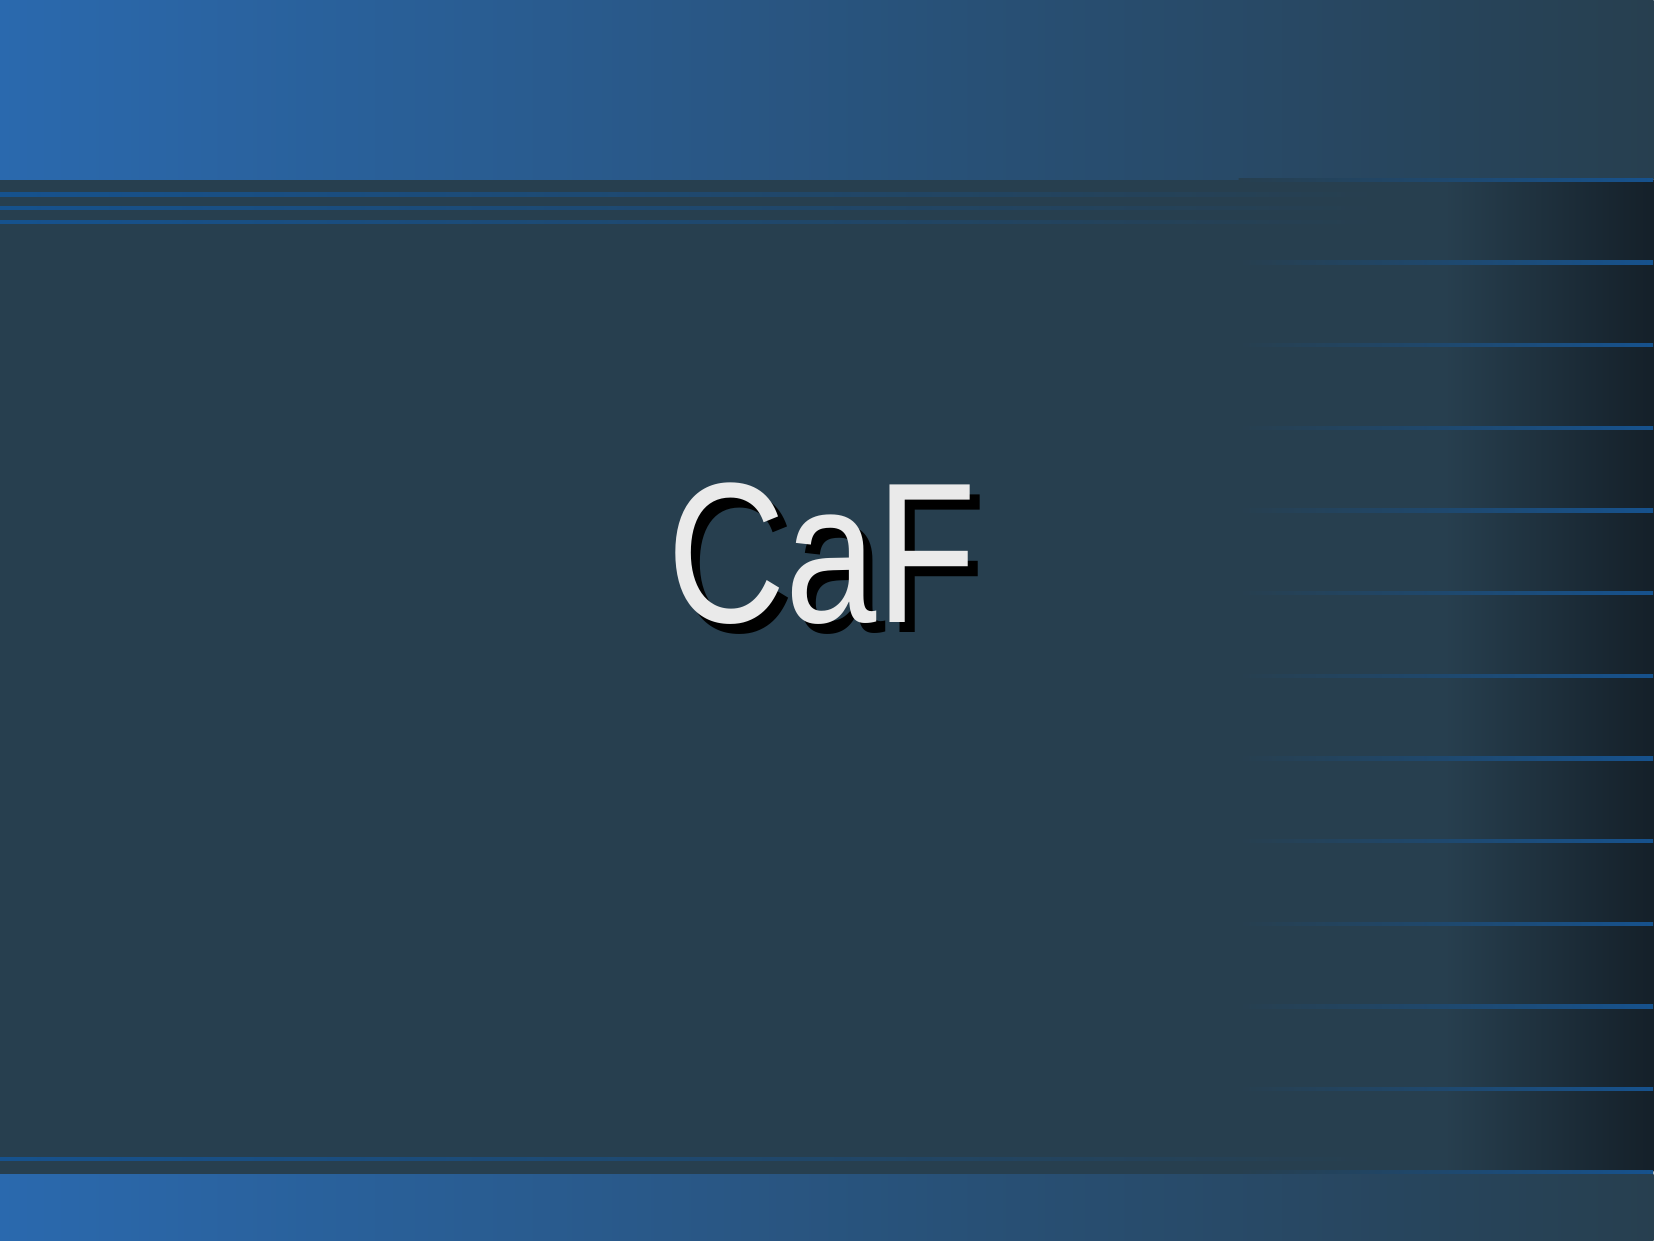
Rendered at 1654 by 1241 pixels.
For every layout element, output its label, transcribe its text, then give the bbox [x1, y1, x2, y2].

subtitle CaF [91, 16, 1553, 1078]
